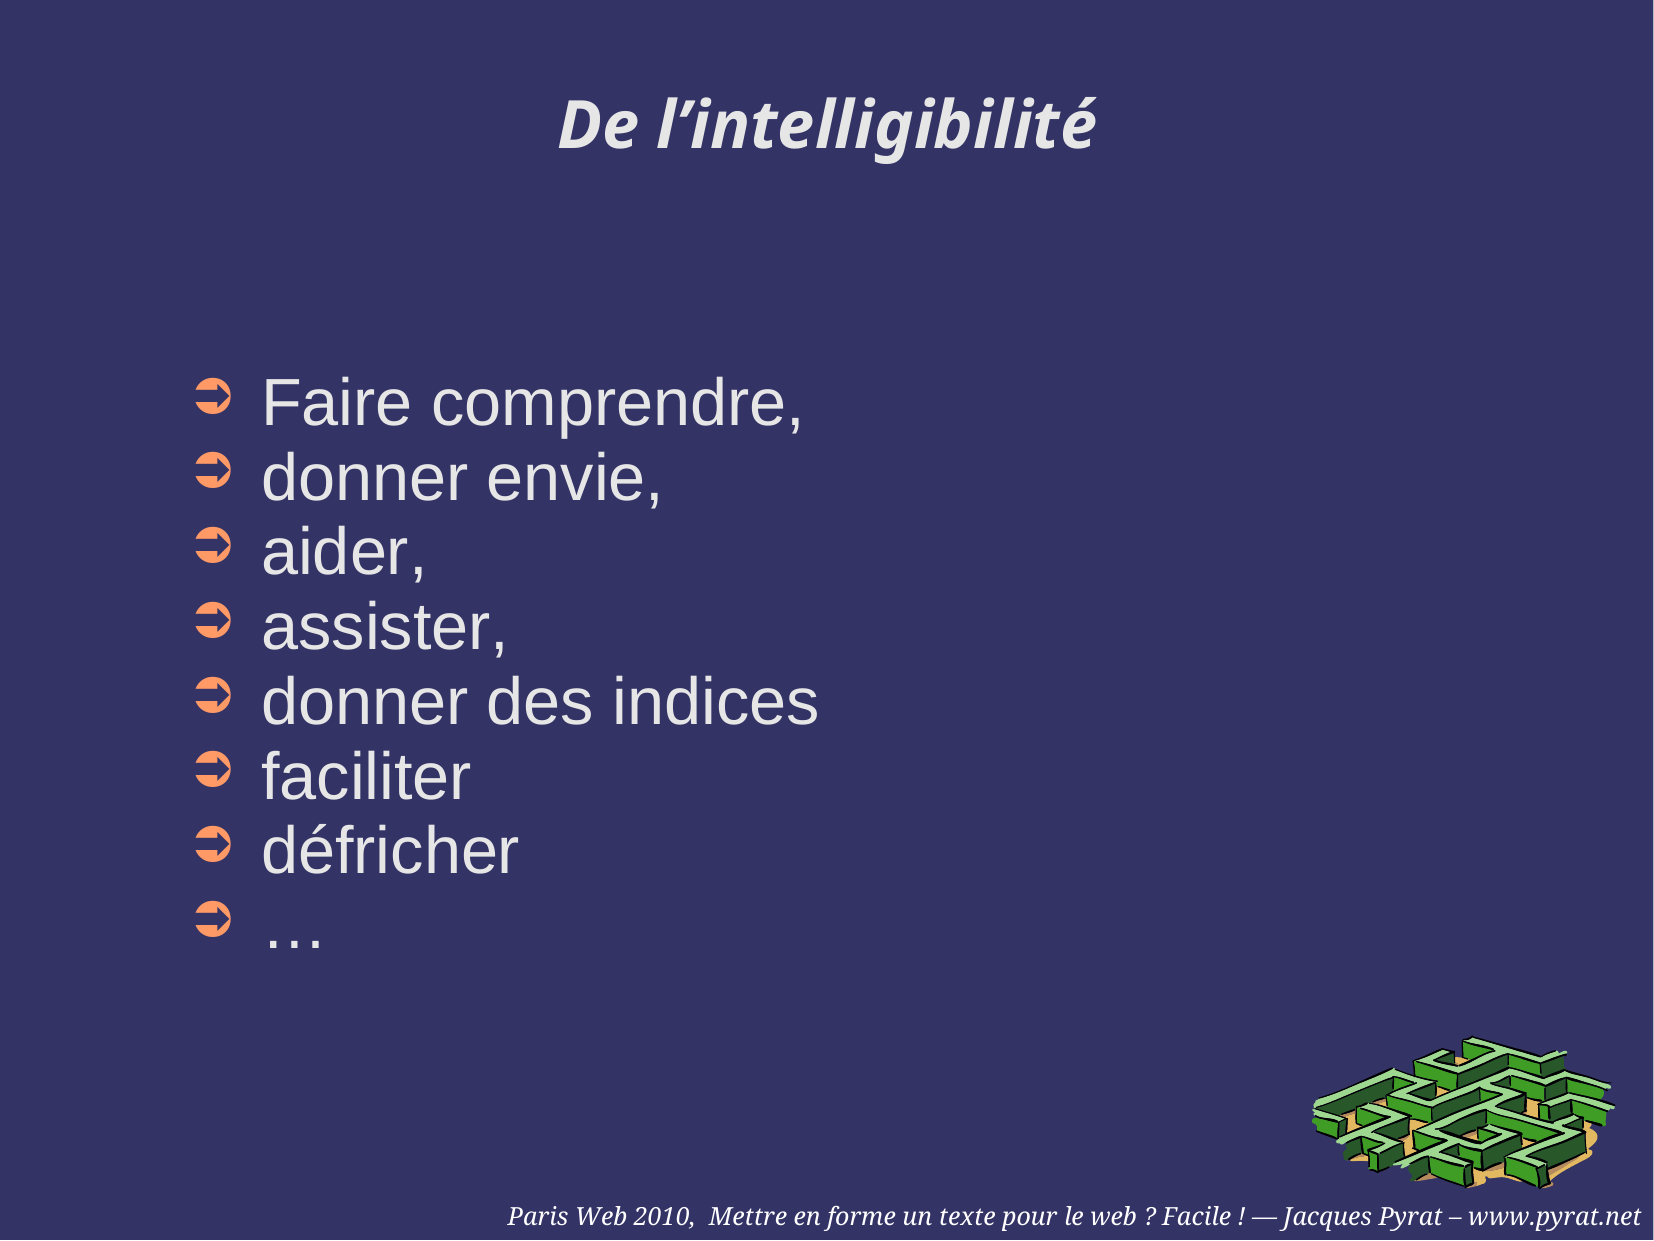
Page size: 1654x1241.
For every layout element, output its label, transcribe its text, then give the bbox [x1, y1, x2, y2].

list Faire comprendre, donner envie, aider, assister, donner des indices faciliter défricher … [178, 364, 1570, 1147]
title De l’intelligibilité [121, 19, 1534, 227]
